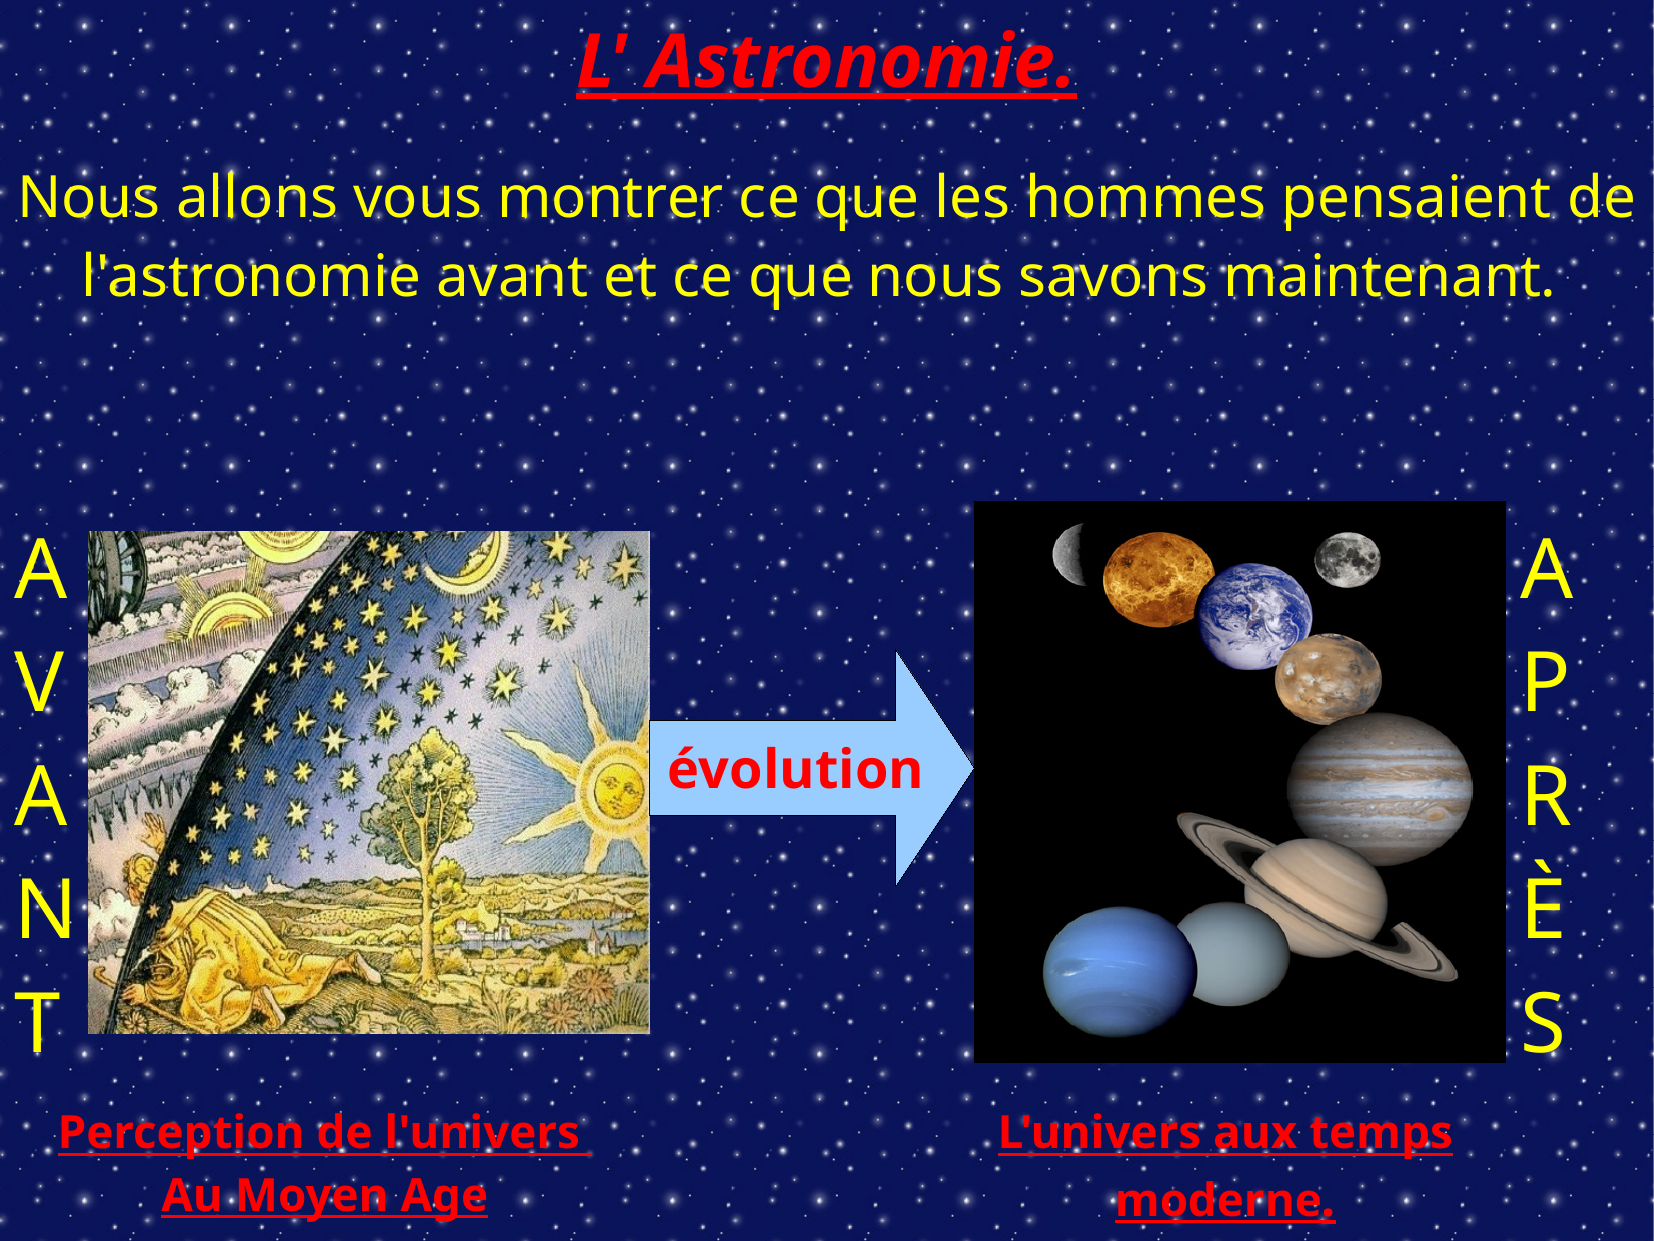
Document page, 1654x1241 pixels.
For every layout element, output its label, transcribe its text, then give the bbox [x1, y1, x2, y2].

text_box évolution [649, 649, 975, 886]
text_box Nous allons vous montrer ce que les hommes pensaient de l'astronomie avant et ce que nous savons maintenant. [0, 147, 1654, 326]
text_box L'univers aux temps moderne. [974, 1092, 1477, 1241]
text_box Perception de l'univers Au Moyen Age [0, 1092, 650, 1235]
text_box L' Astronomie. [0, 0, 1654, 147]
text_box [649, 814, 945, 949]
text_box A P R È S [1505, 501, 1654, 1214]
text_box A V A N T [0, 501, 148, 1092]
picture [0, 326, 1654, 1241]
